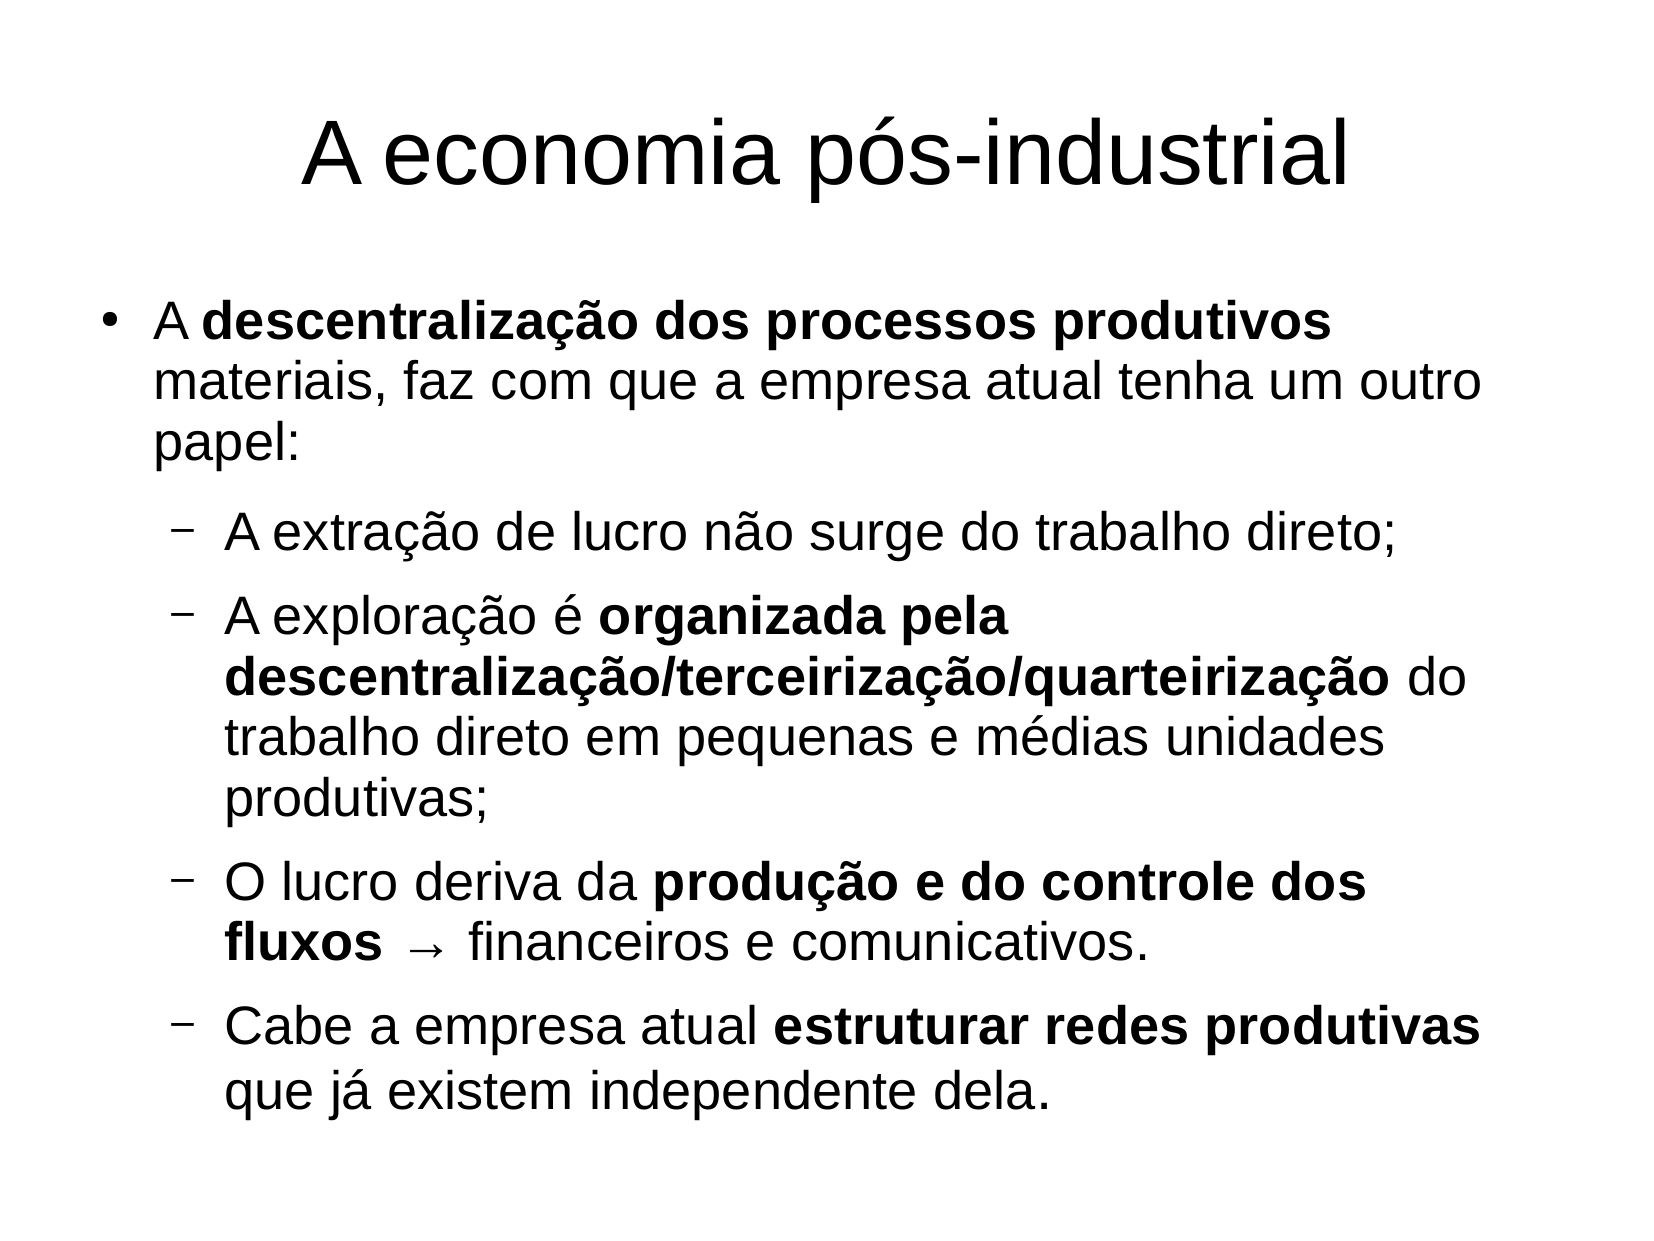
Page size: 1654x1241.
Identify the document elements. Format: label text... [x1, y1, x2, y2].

title A economia pós-industrial [82, 49, 1571, 257]
list A descentralização dos processos produtivos materiais, faz com que a empresa atual tenha um outro papel: A extração de lucro não surge do trabalho direto; A exploração é organizada pela descentralização/terceirização/quarteirização do trabalho direto em pequenas e médias unidades produtivas; O lucro deriva da produção e do controle dos fluxos → financeiros e comunicativos. Cabe a empresa atual estruturar redes produtivas que já existem independente dela. [82, 290, 1538, 1193]
